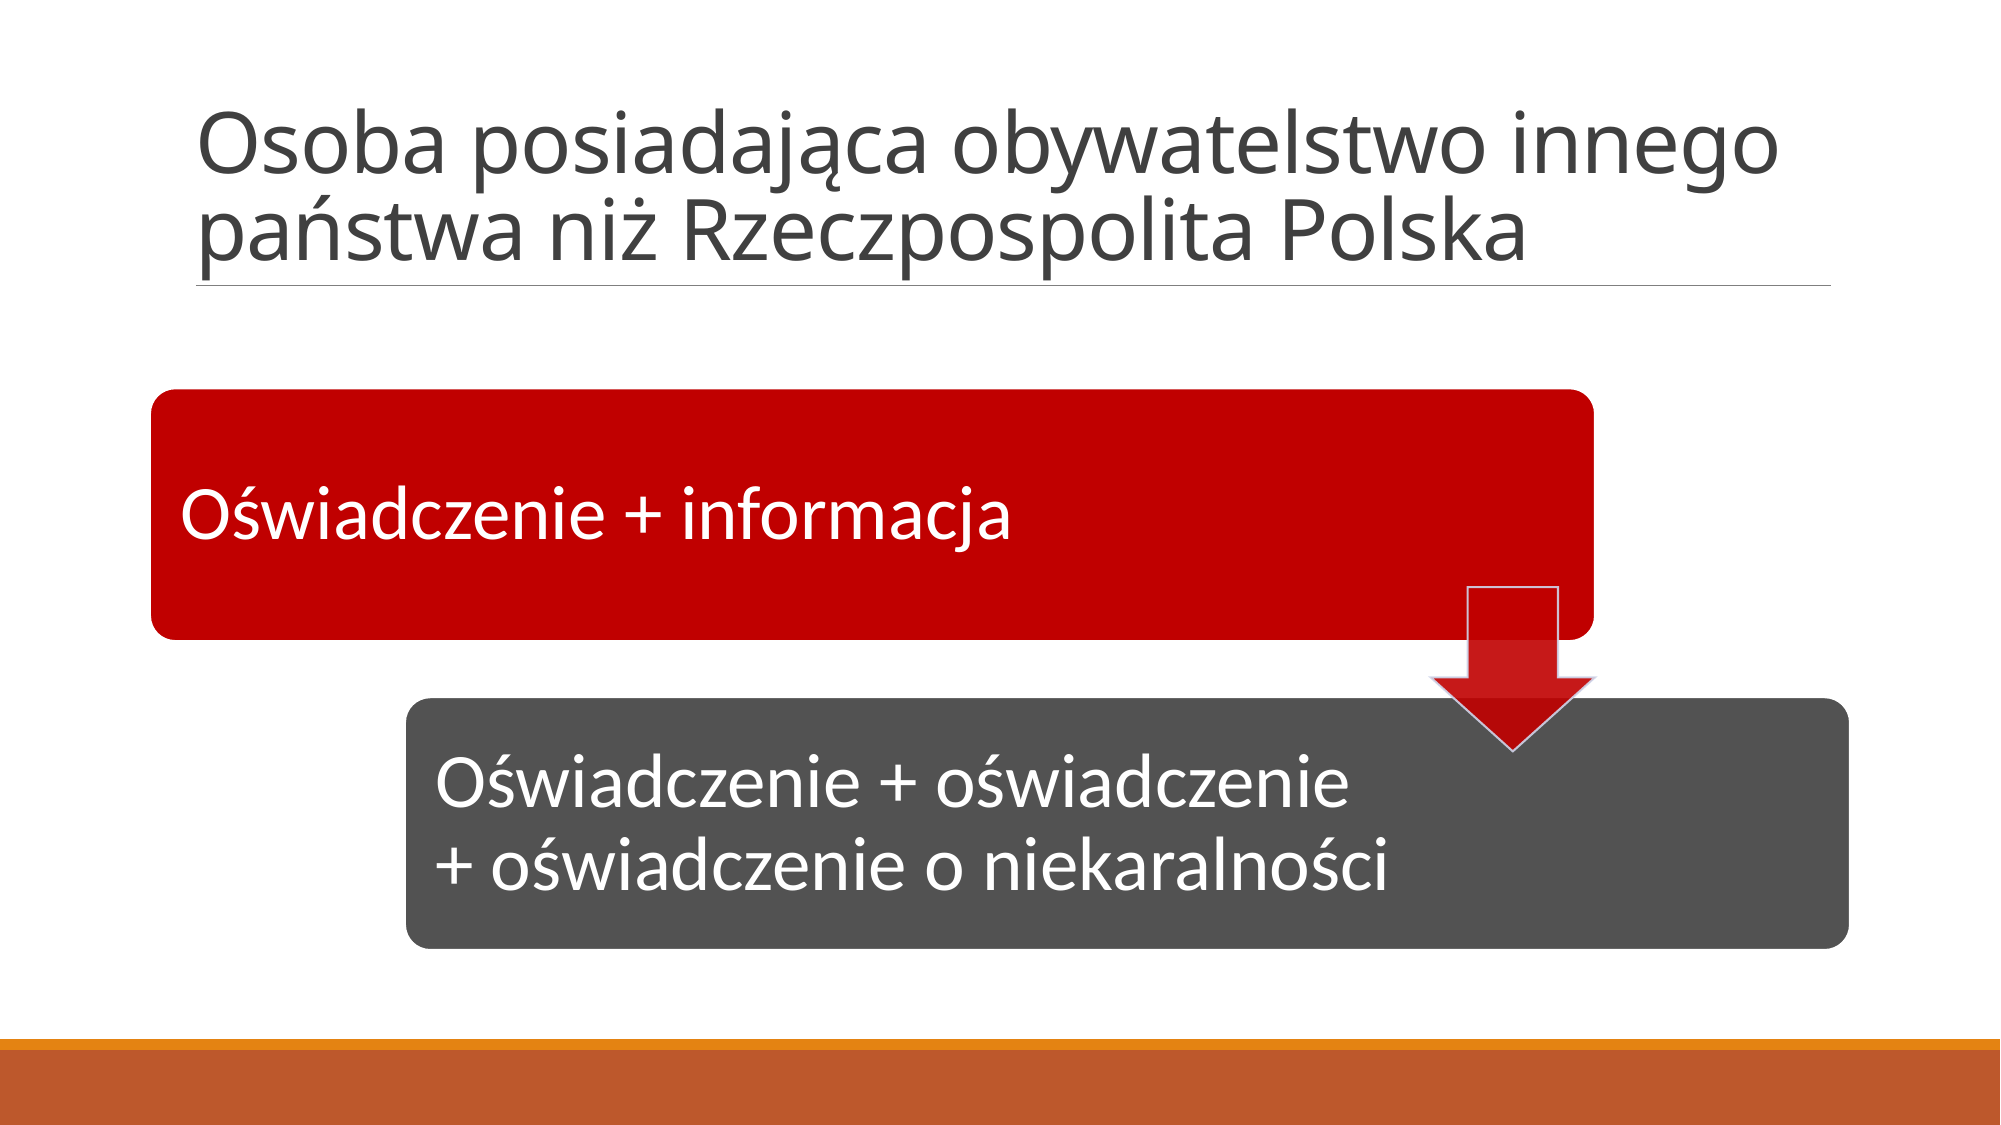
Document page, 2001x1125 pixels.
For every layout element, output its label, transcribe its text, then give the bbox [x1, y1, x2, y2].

title Osoba posiadająca obywatelstwo innego państwa niż Rzeczpospolita Polska [180, 47, 1831, 286]
text_box Oświadczenie + informacja [149, 388, 1596, 642]
text_box Oświadczenie + oświadczenie + oświadczenie o niekaralności [404, 697, 1851, 951]
text_box [1430, 587, 1596, 752]
